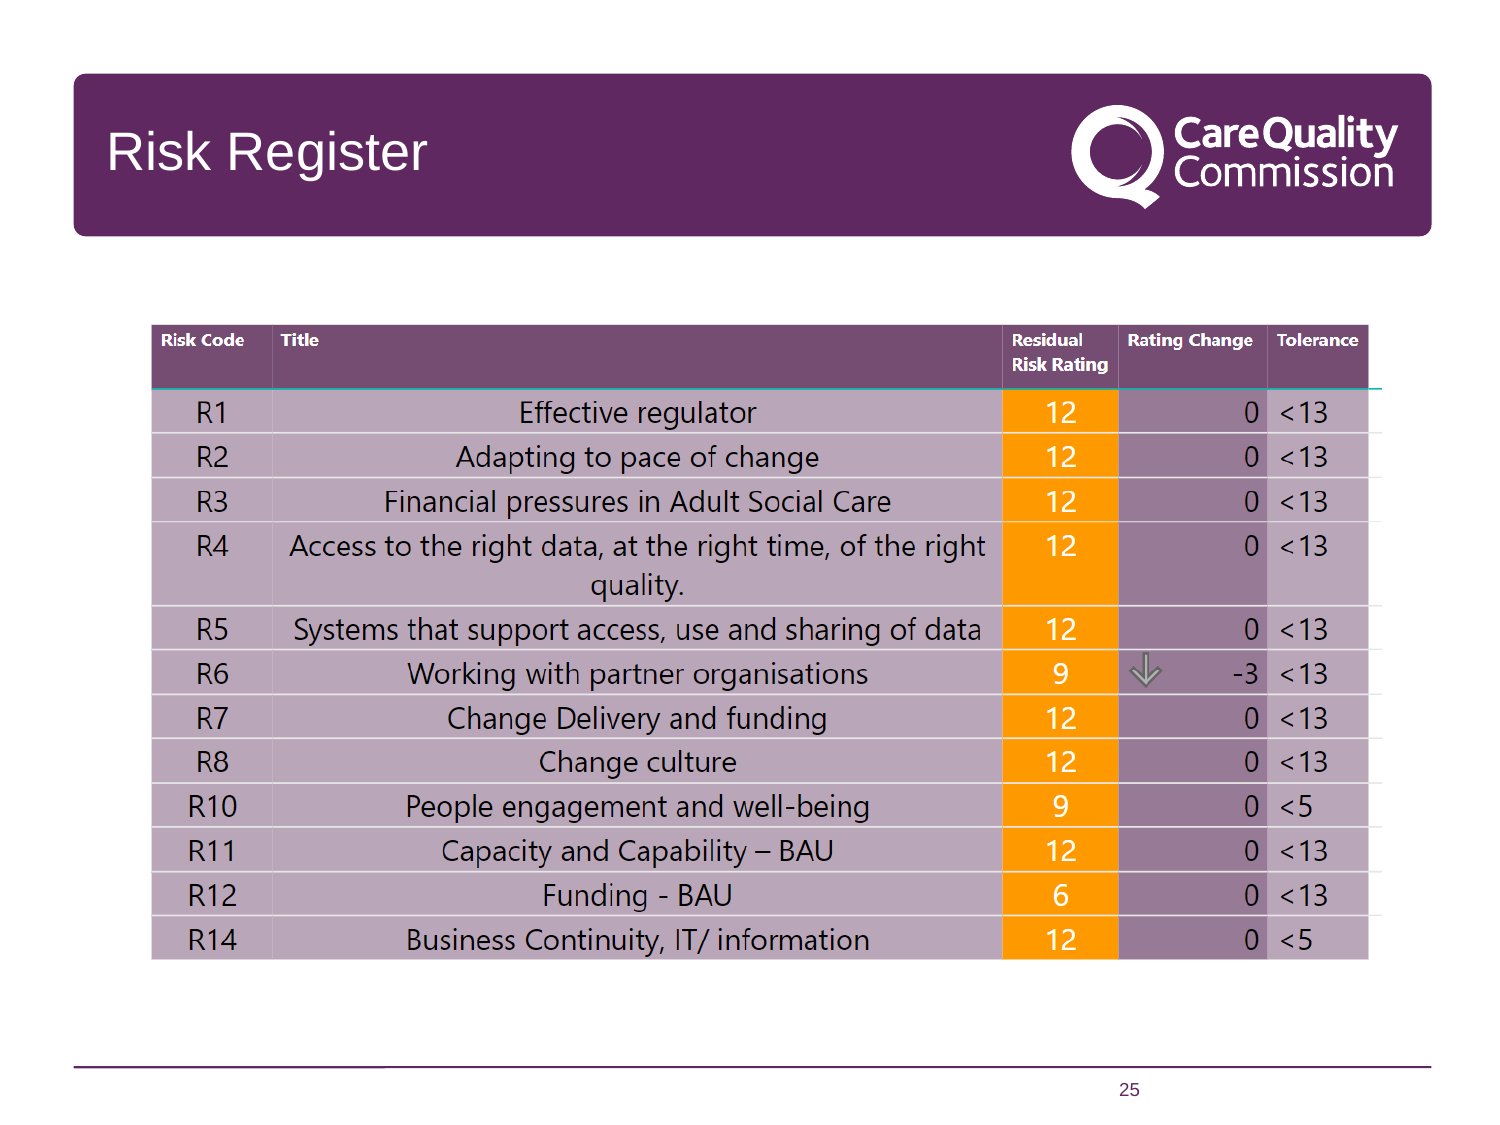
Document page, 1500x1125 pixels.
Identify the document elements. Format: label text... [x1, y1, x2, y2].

title Risk Register [106, 79, 1022, 229]
text_box 25 [1119, 1025, 1432, 1101]
picture [142, 312, 1382, 970]
